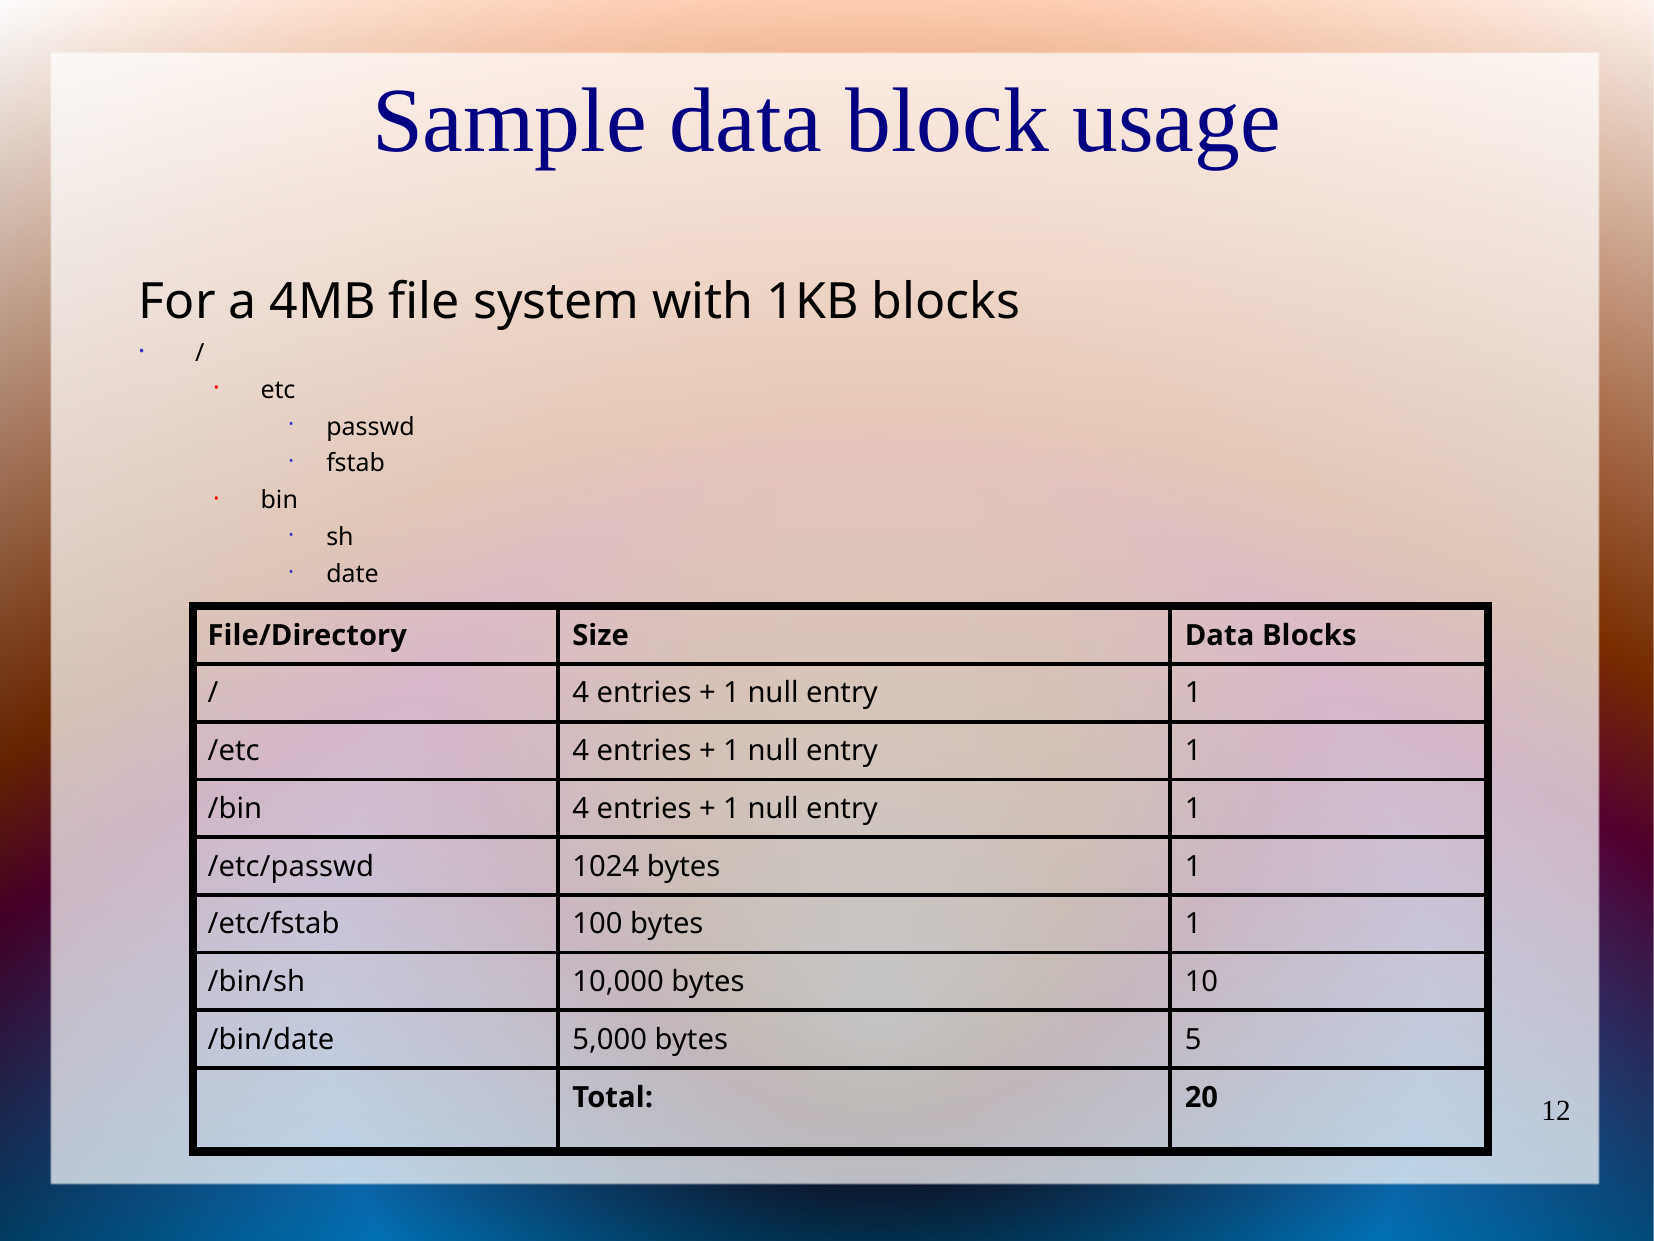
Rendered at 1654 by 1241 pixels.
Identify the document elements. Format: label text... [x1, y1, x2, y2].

table_cell 1024 bytes [560, 839, 1168, 893]
table_cell /etc/passwd [197, 839, 556, 893]
table_cell 1 [1172, 666, 1484, 720]
table_cell /bin [197, 781, 556, 835]
table_cell 20 [1172, 1070, 1484, 1147]
table_cell 10,000 bytes [560, 954, 1168, 1008]
table_cell 1 [1172, 839, 1484, 893]
picture [0, 0, 1654, 1241]
table_cell / [197, 666, 556, 720]
table_cell 1 [1172, 724, 1484, 778]
table_header Size [560, 621, 1168, 662]
table_cell 100 bytes [560, 897, 1168, 951]
table_cell 5 [1172, 1012, 1484, 1066]
table_header Data Blocks [1172, 621, 1484, 662]
text_box For a 4MB file system with 1KB blocks / etc passwd fstab bin sh date [123, 261, 1654, 621]
table_cell /bin/date [197, 1012, 556, 1066]
table_cell /bin/sh [197, 954, 556, 1008]
table_cell 5,000 bytes [560, 1012, 1168, 1066]
table_cell /etc/fstab [197, 897, 556, 951]
table_cell 10 [1172, 954, 1484, 1008]
table_cell 4 entries + 1 null entry [560, 724, 1168, 778]
table_cell Total: [560, 1070, 1168, 1147]
table_cell 4 entries + 1 null entry [560, 666, 1168, 720]
table_header File/Directory [197, 621, 556, 662]
table_cell [197, 1070, 556, 1147]
table_cell /etc [197, 724, 556, 778]
table_cell 1 [1172, 781, 1484, 835]
title Sample data block usage [37, 38, 1618, 180]
table_cell 1 [1172, 897, 1484, 951]
table_cell 4 entries + 1 null entry [560, 781, 1168, 835]
